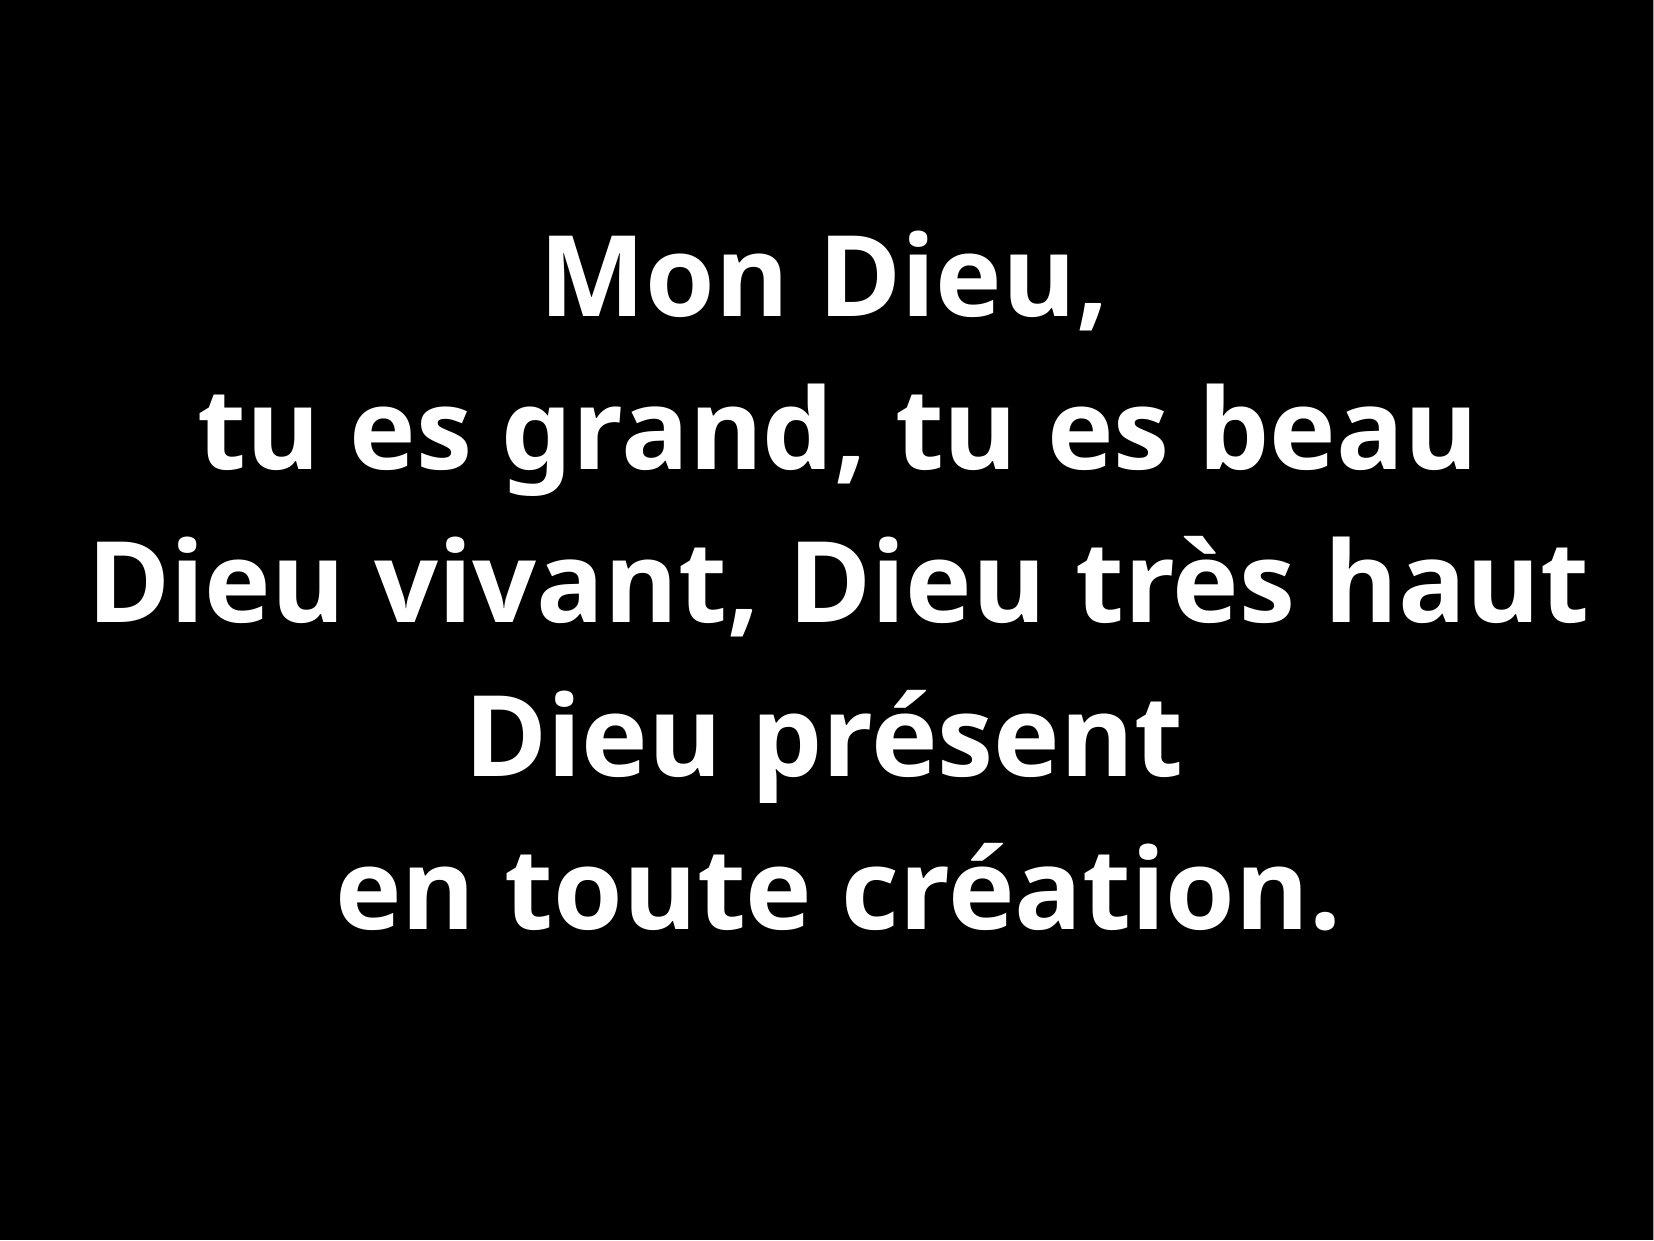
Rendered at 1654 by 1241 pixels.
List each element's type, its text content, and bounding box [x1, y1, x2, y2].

subtitle Mon Dieu, tu es grand, tu es beau Dieu vivant, Dieu très haut Dieu présent en toute création. [23, 0, 1654, 1241]
